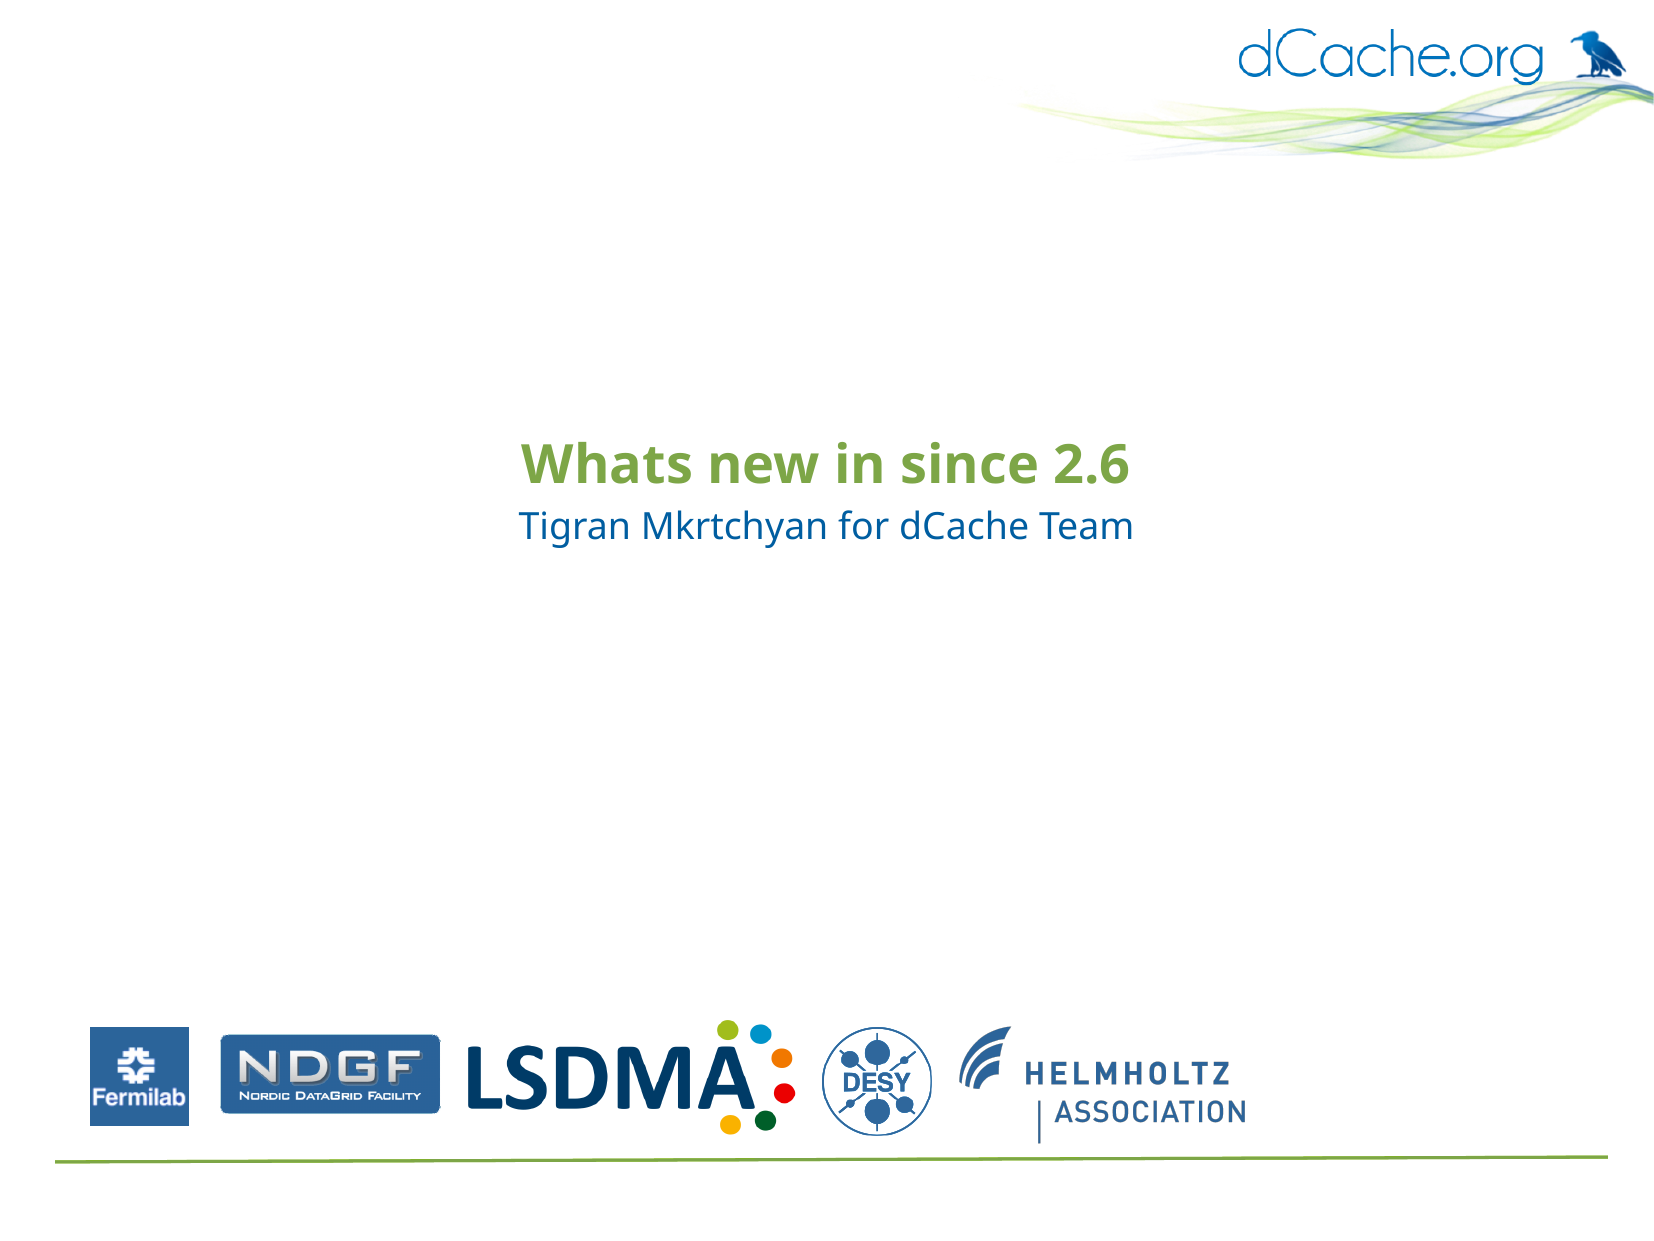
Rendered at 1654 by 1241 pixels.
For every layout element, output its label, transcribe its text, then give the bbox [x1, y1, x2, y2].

picture [945, 1015, 1259, 1155]
text_box Whats new in since 2.6 Tigran Mkrtchyan for dCache Team [0, 417, 1654, 559]
picture [90, 1027, 189, 1126]
picture [204, 1011, 807, 1148]
picture [956, 16, 1654, 169]
picture [822, 1027, 932, 1136]
